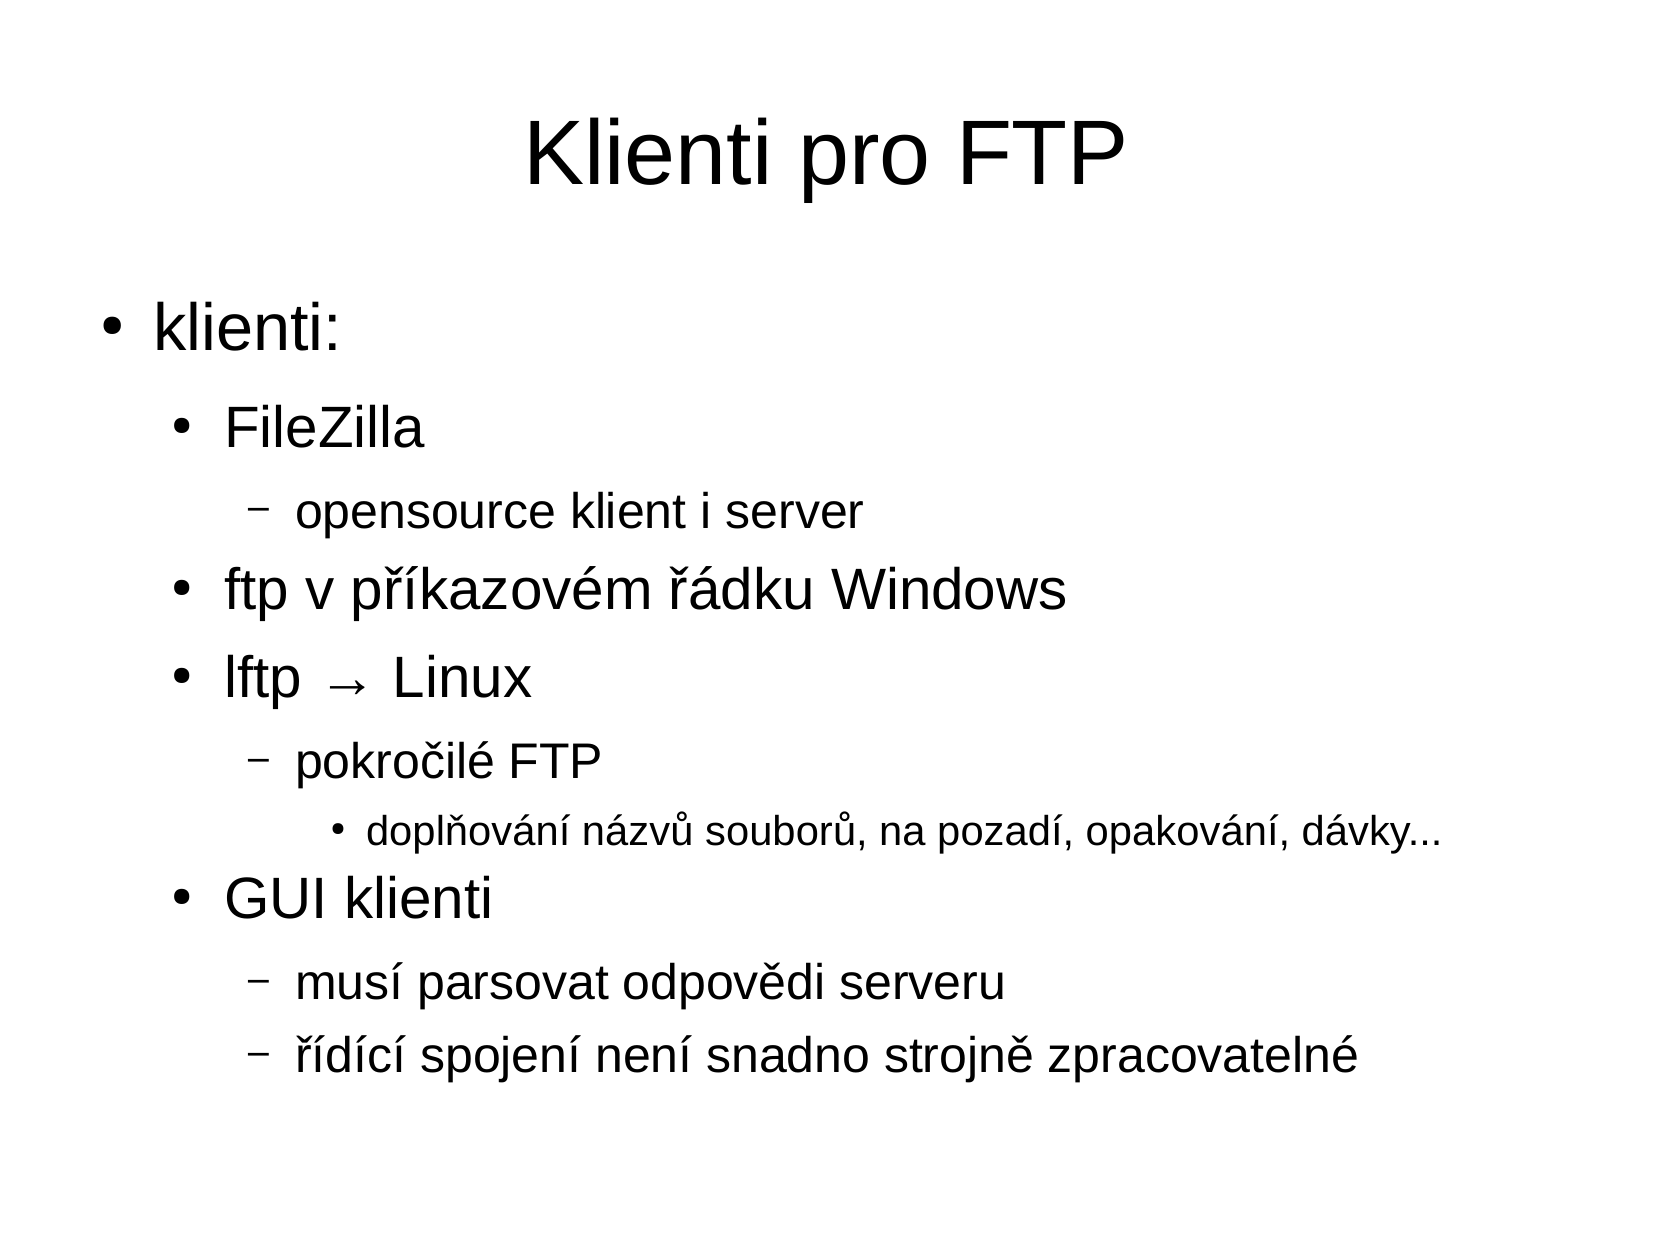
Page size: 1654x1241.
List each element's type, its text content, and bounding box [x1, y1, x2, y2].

list klienti: FileZilla opensource klient i server ftp v příkazovém řádku Windows lftp → Linux pokročilé FTP doplňování názvů souborů, na pozadí, opakování, dávky... GUI klienti musí parsovat odpovědi serveru řídící spojení není snadno strojně zpracovatelné [82, 290, 1571, 1182]
title Klienti pro FTP [82, 49, 1571, 257]
